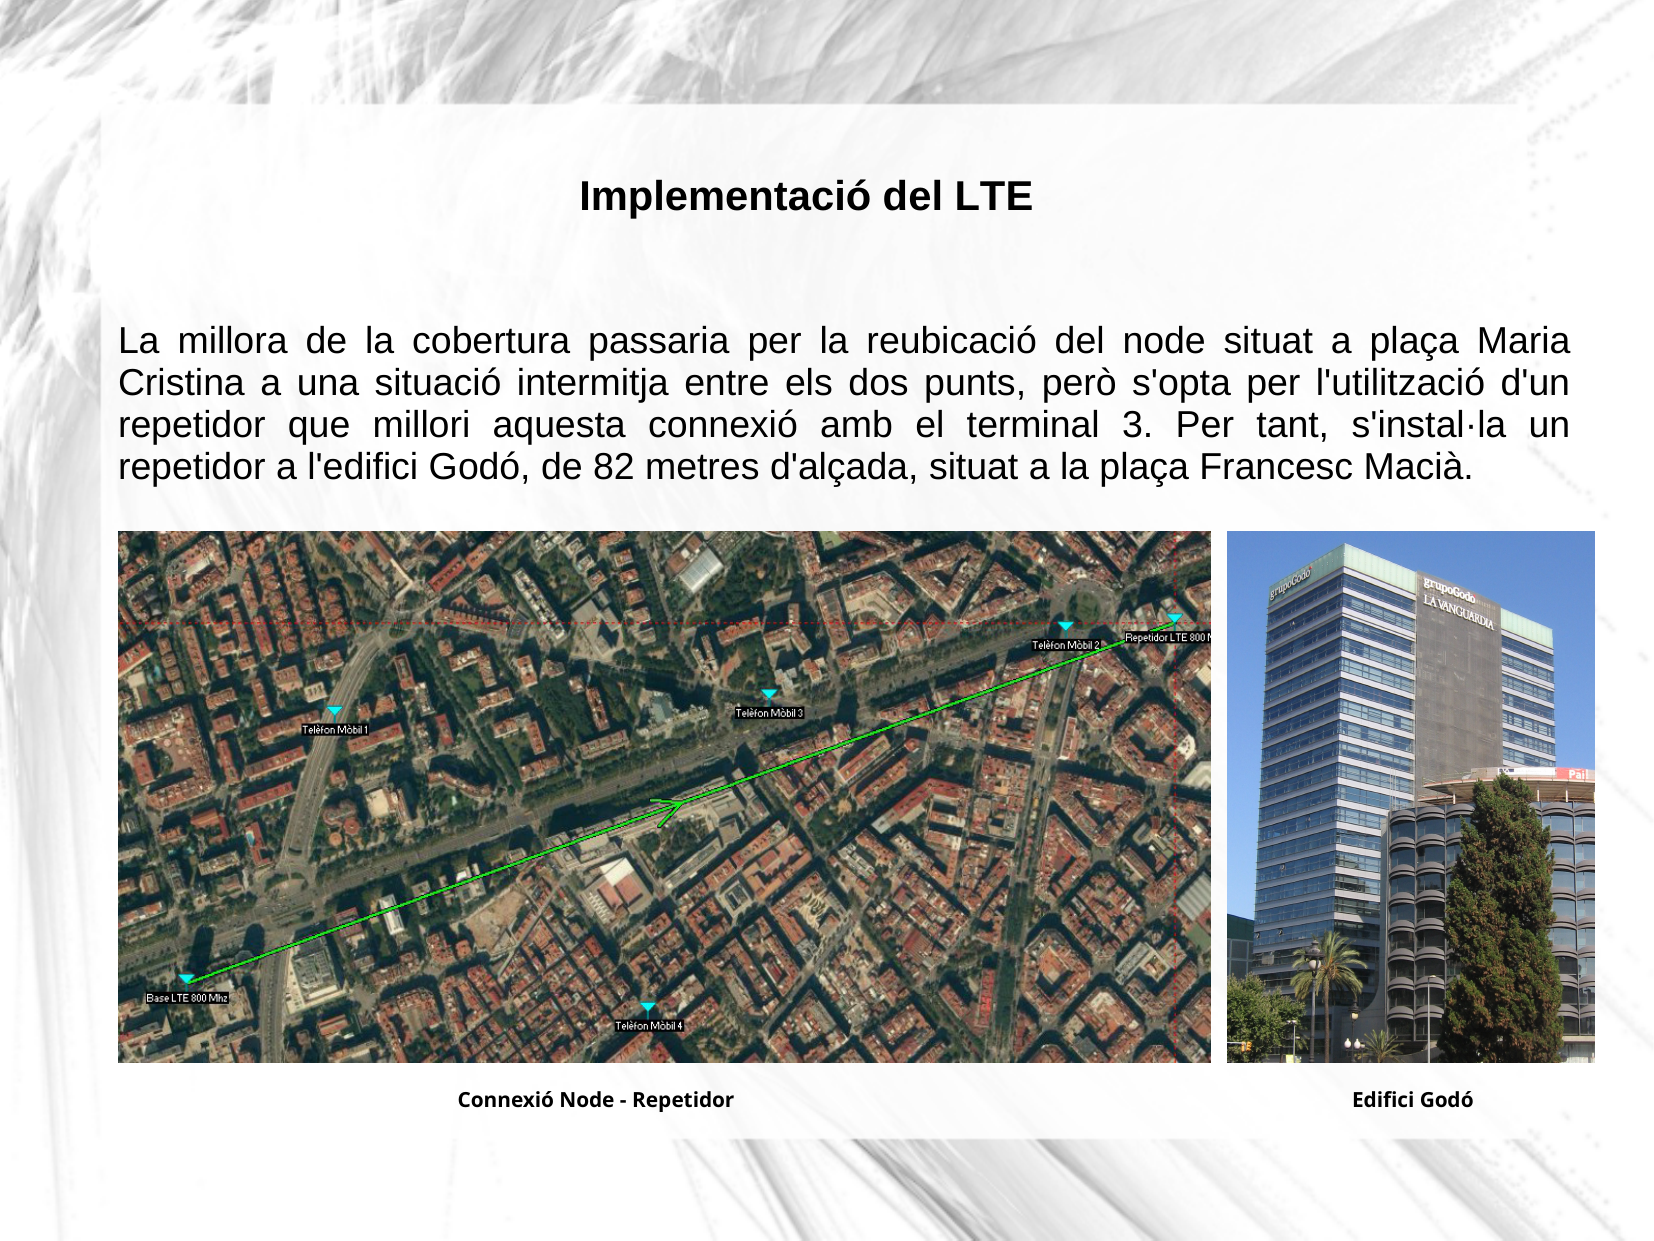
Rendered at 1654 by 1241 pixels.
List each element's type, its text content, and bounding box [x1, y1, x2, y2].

list La millora de la cobertura passaria per la reubicació del node situat a plaça Maria Cristina a una situació intermitja entre els dos punts, però s'opta per l'utilització d'un repetidor que millori aquesta connexió amb el terminal 3. Per tant, s'instal·la un repetidor a l'edifici Godó, de 82 metres d'alçada, situat a la plaça Francesc Macià. [118, 319, 1571, 945]
text_box Connexió Node - Repetidor [442, 1077, 916, 1123]
text_box Edifici Godó [1266, 1077, 1565, 1123]
picture [0, 0, 1654, 1241]
title Implementació del LTE [118, 112, 1506, 281]
